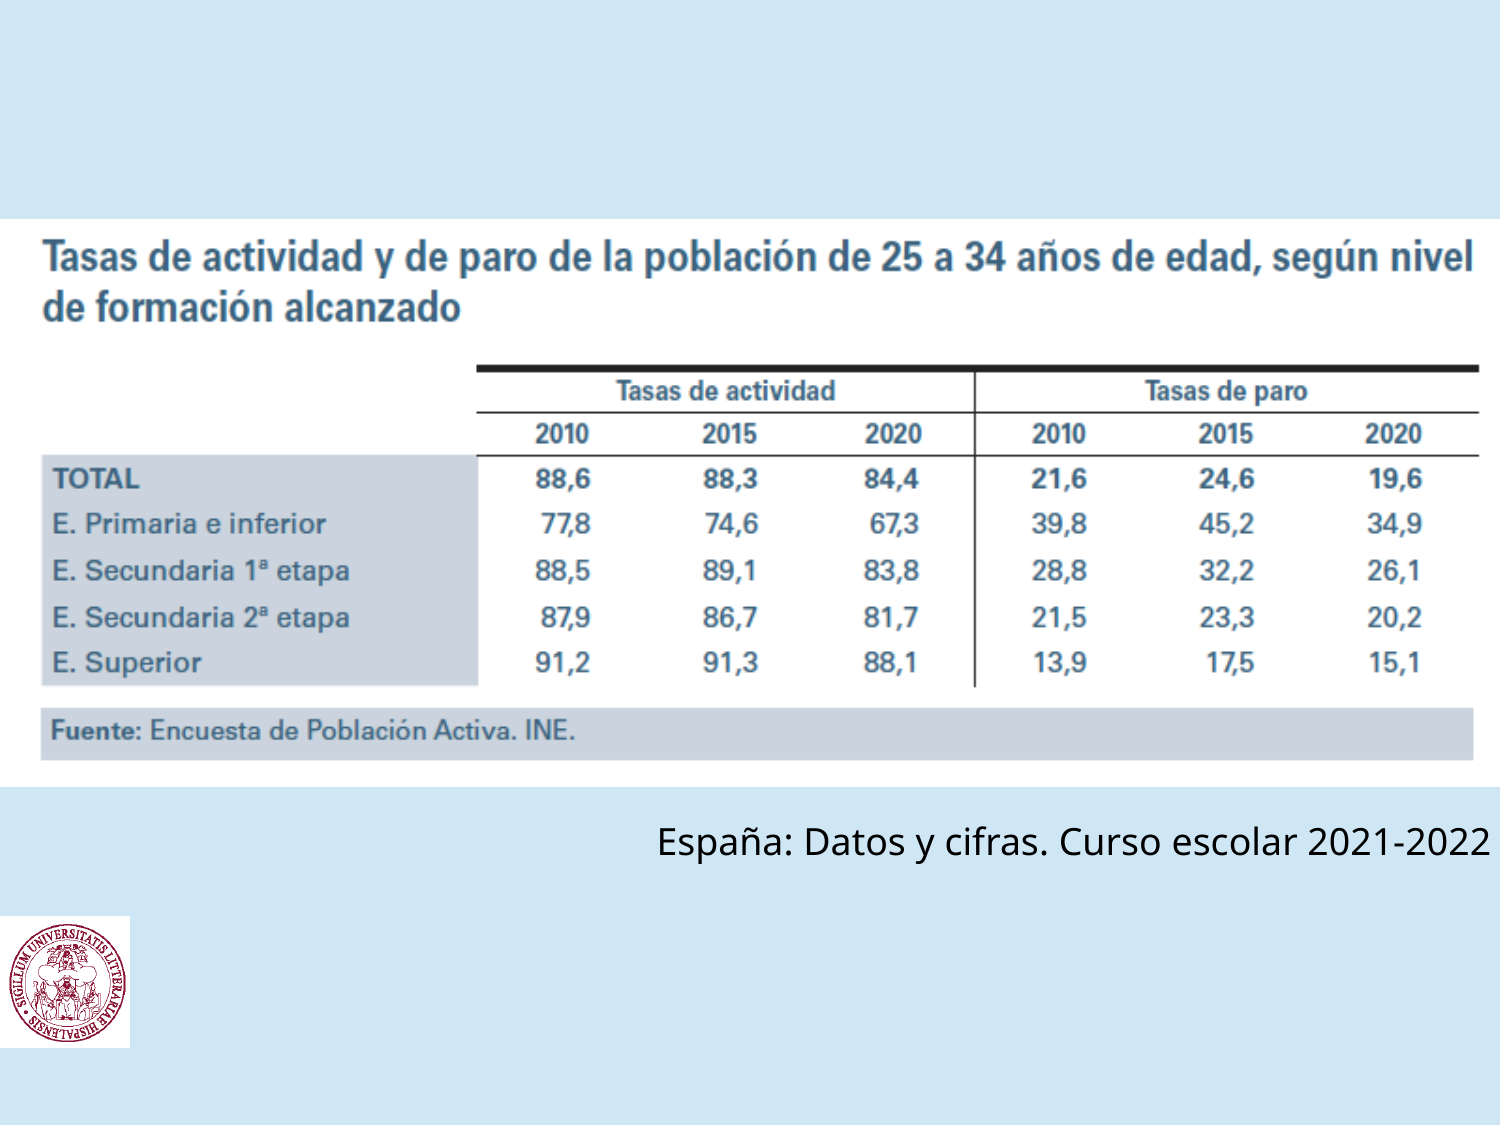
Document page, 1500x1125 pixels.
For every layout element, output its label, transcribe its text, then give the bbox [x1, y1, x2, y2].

picture [0, 219, 1500, 787]
picture [0, 916, 130, 1048]
text_box España: Datos y cifras. Curso escolar 2021-2022 [641, 810, 1500, 871]
